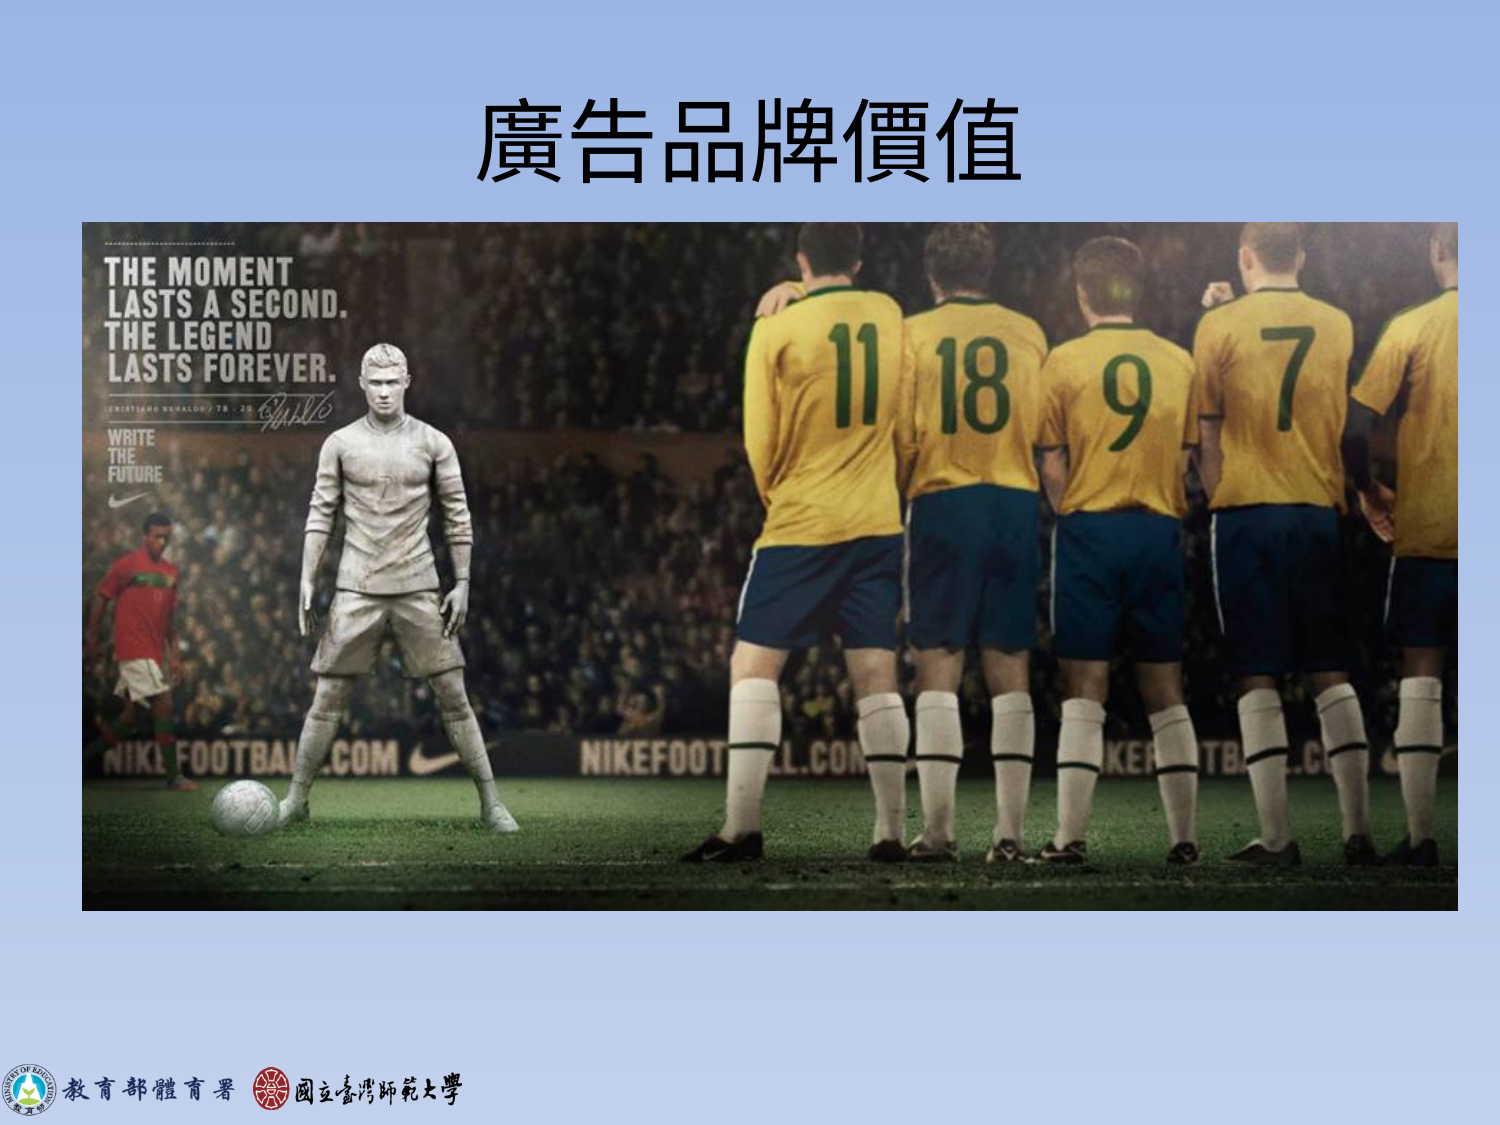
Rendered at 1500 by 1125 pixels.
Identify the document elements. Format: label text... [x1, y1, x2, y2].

picture [82, 222, 1458, 911]
title 廣告品牌價值 [75, 45, 1426, 233]
